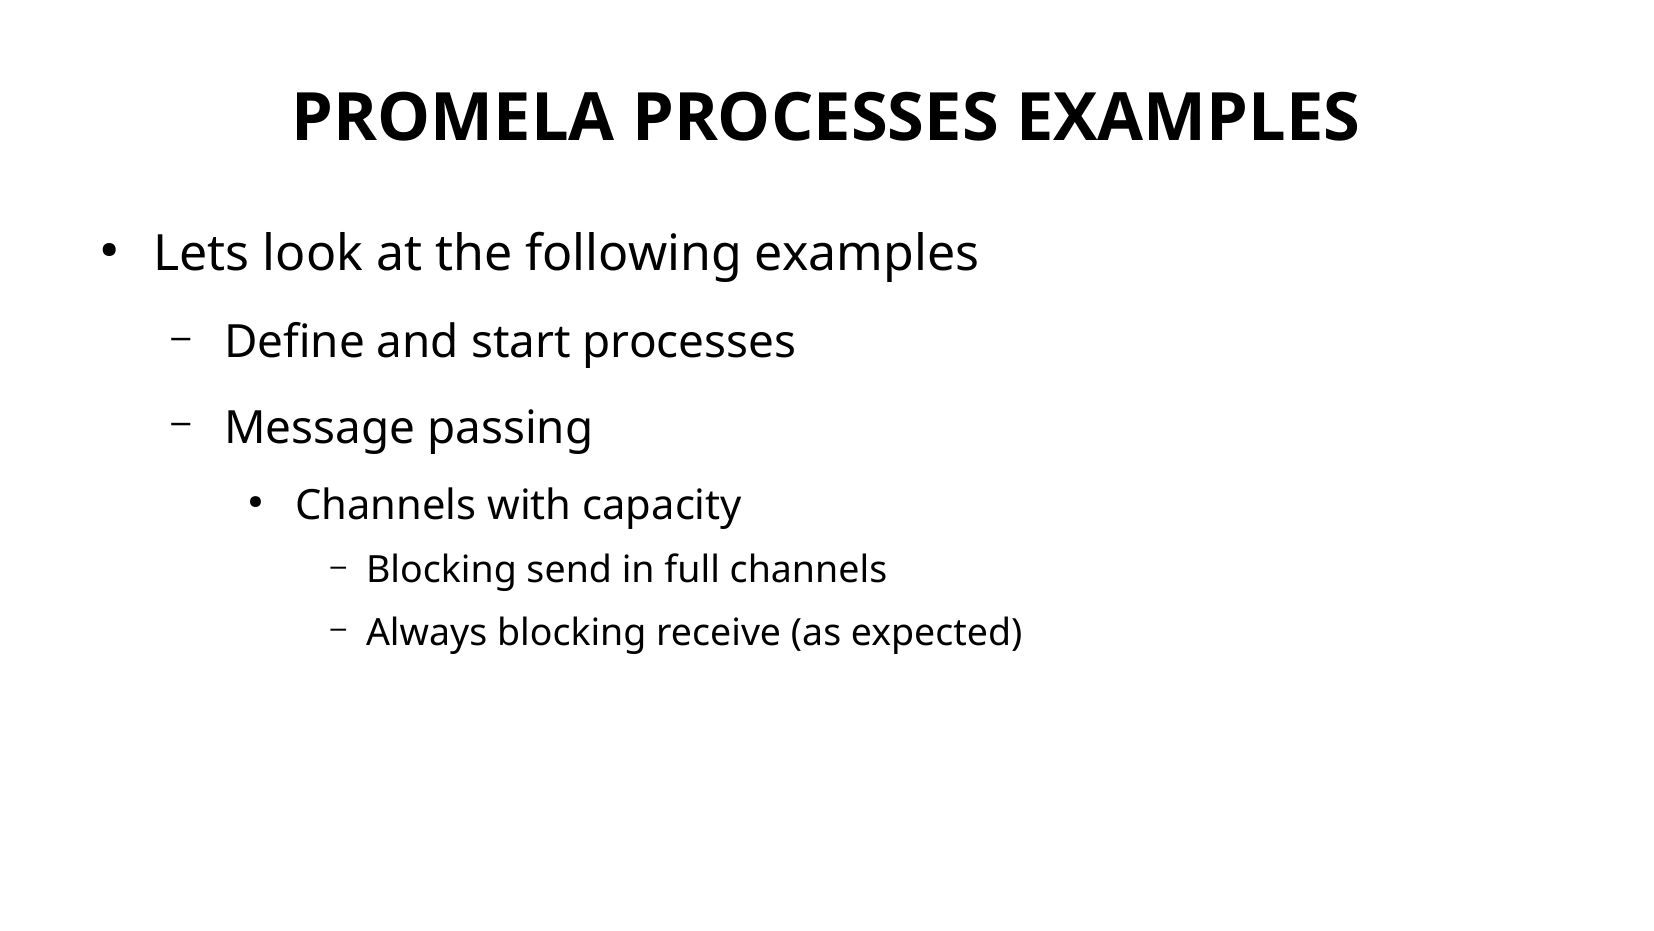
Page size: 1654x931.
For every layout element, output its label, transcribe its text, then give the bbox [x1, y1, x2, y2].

title PROMELA PROCESSES EXAMPLES [82, 36, 1571, 193]
list Lets look at the following examples Define and start processes Message passing Channels with capacity Blocking send in full channels Always blocking receive (as expected) [82, 217, 1571, 757]
